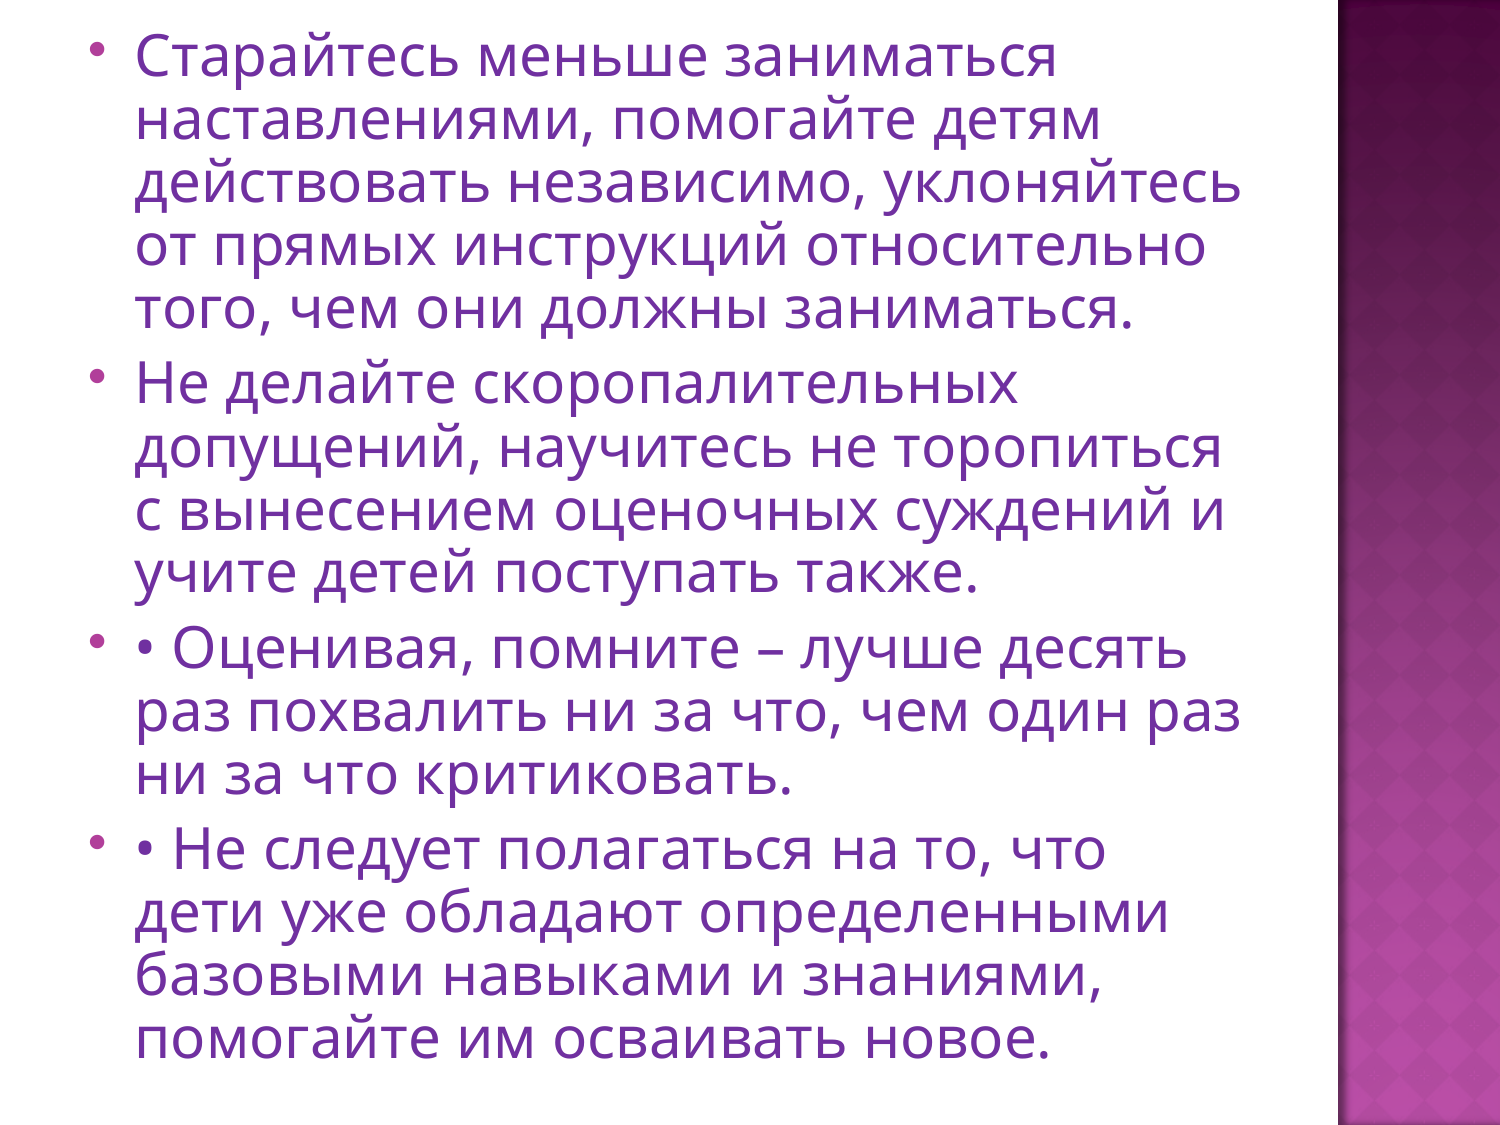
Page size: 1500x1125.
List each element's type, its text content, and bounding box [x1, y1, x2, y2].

text_box Старайтесь меньше заниматься наставлениями, помогайте детям действовать независимо, уклоняйтесь от прямых инструкций относительно того, чем они должны заниматься. Не делайте скоропалительных допущений, научитесь не торопиться с вынесением оценочных суждений и учите детей поступать также. • Оценивая, помните – лучше десять раз похвалить ни за что, чем один раз ни за что критиковать. • Не следует полагаться на то, что дети уже обладают определенными базовыми навыками и знаниями, помогайте им осваивать новое. [75, 19, 1263, 1060]
picture [1337, 0, 1500, 1125]
